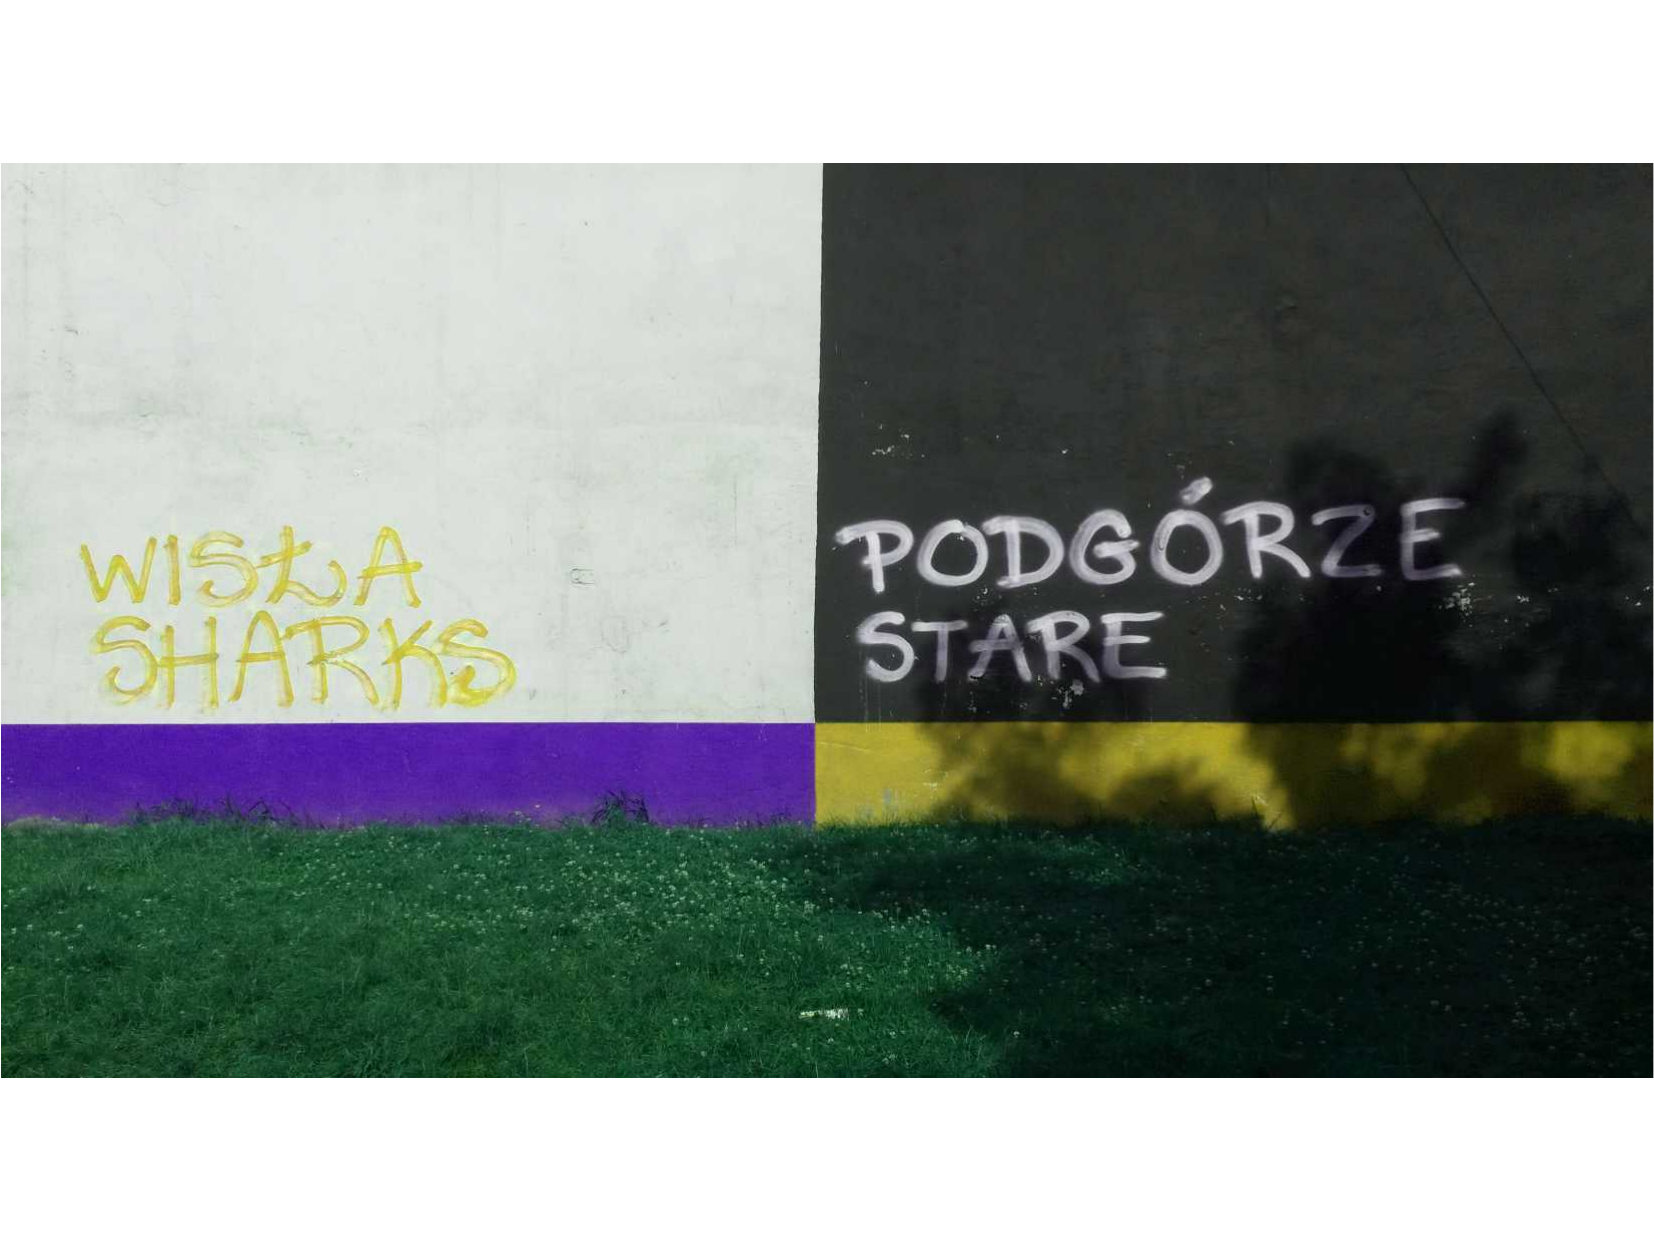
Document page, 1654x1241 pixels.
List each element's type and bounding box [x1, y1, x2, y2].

picture [1, 163, 1654, 1078]
